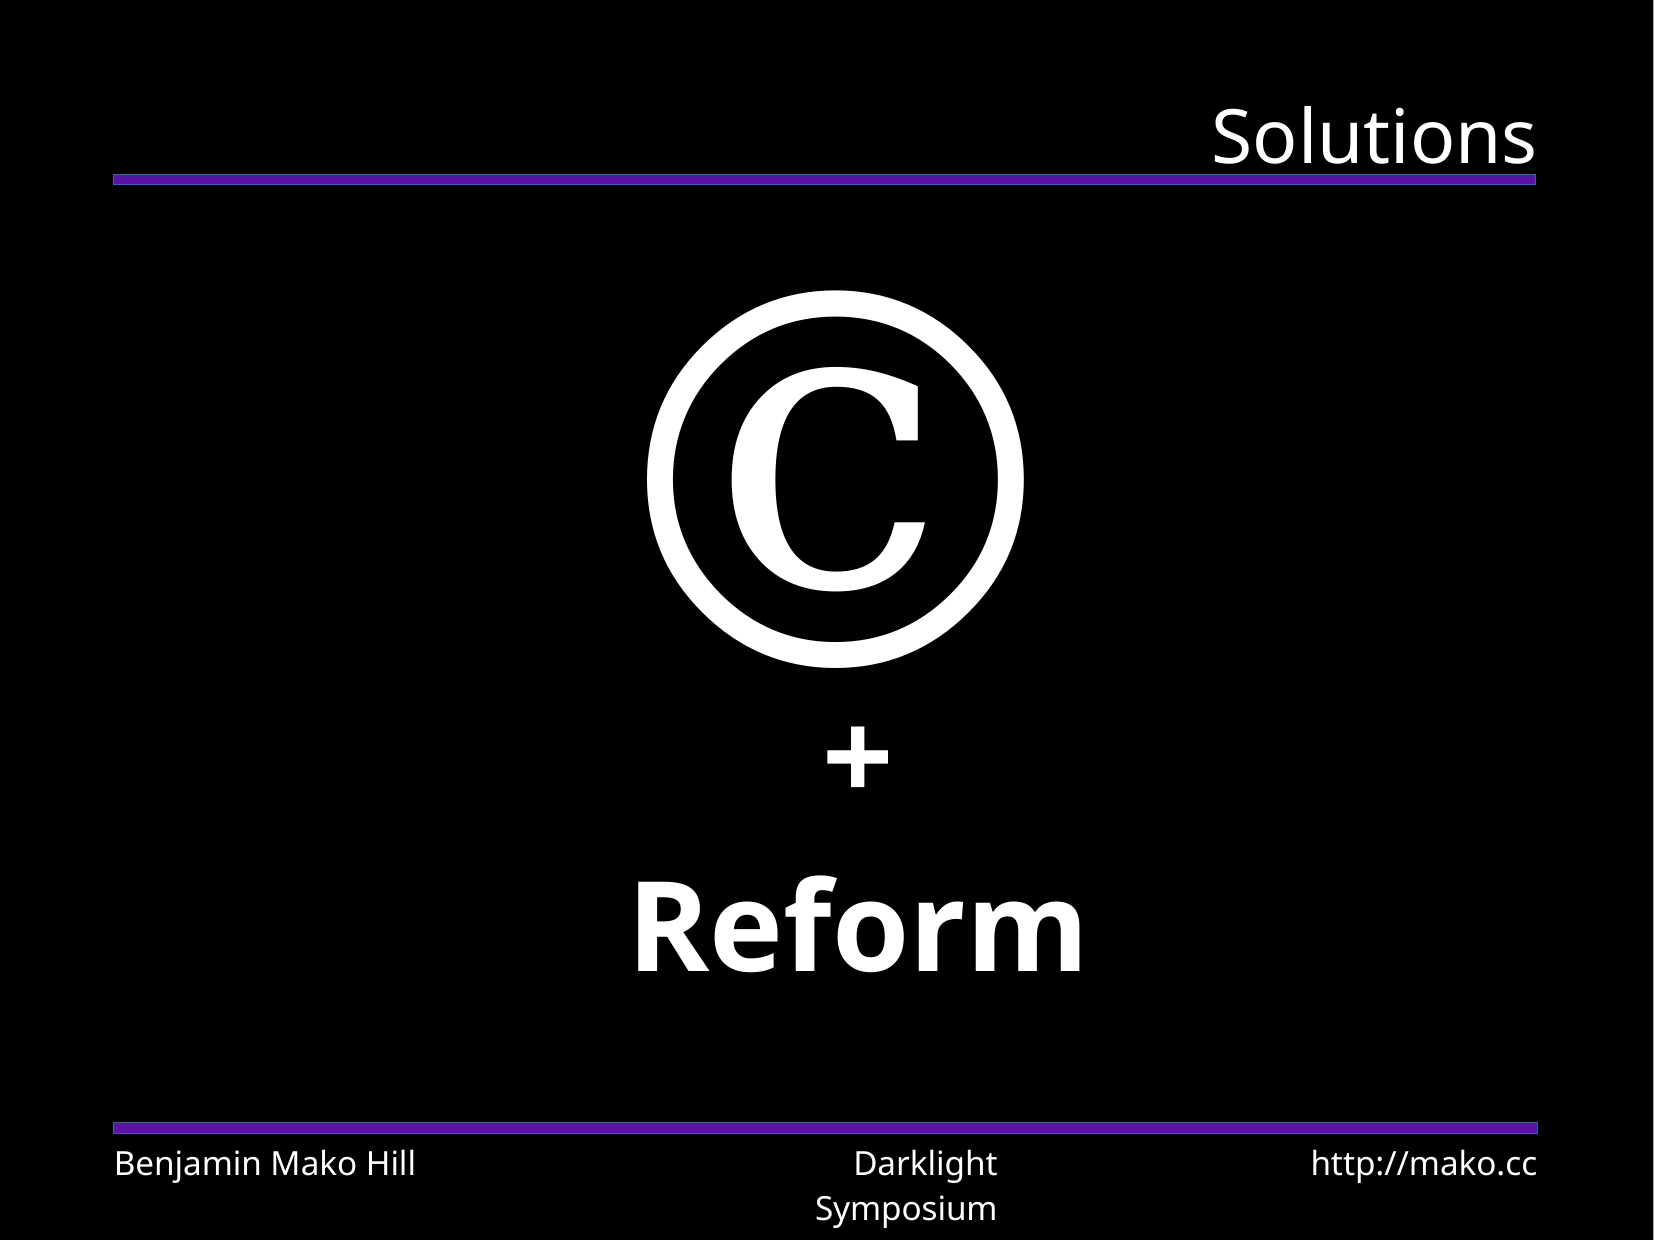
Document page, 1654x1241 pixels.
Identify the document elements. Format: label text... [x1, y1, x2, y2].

text_box + Reform [372, 667, 1344, 1047]
text_box © [575, 185, 1092, 667]
title Solutions [125, 70, 1538, 198]
